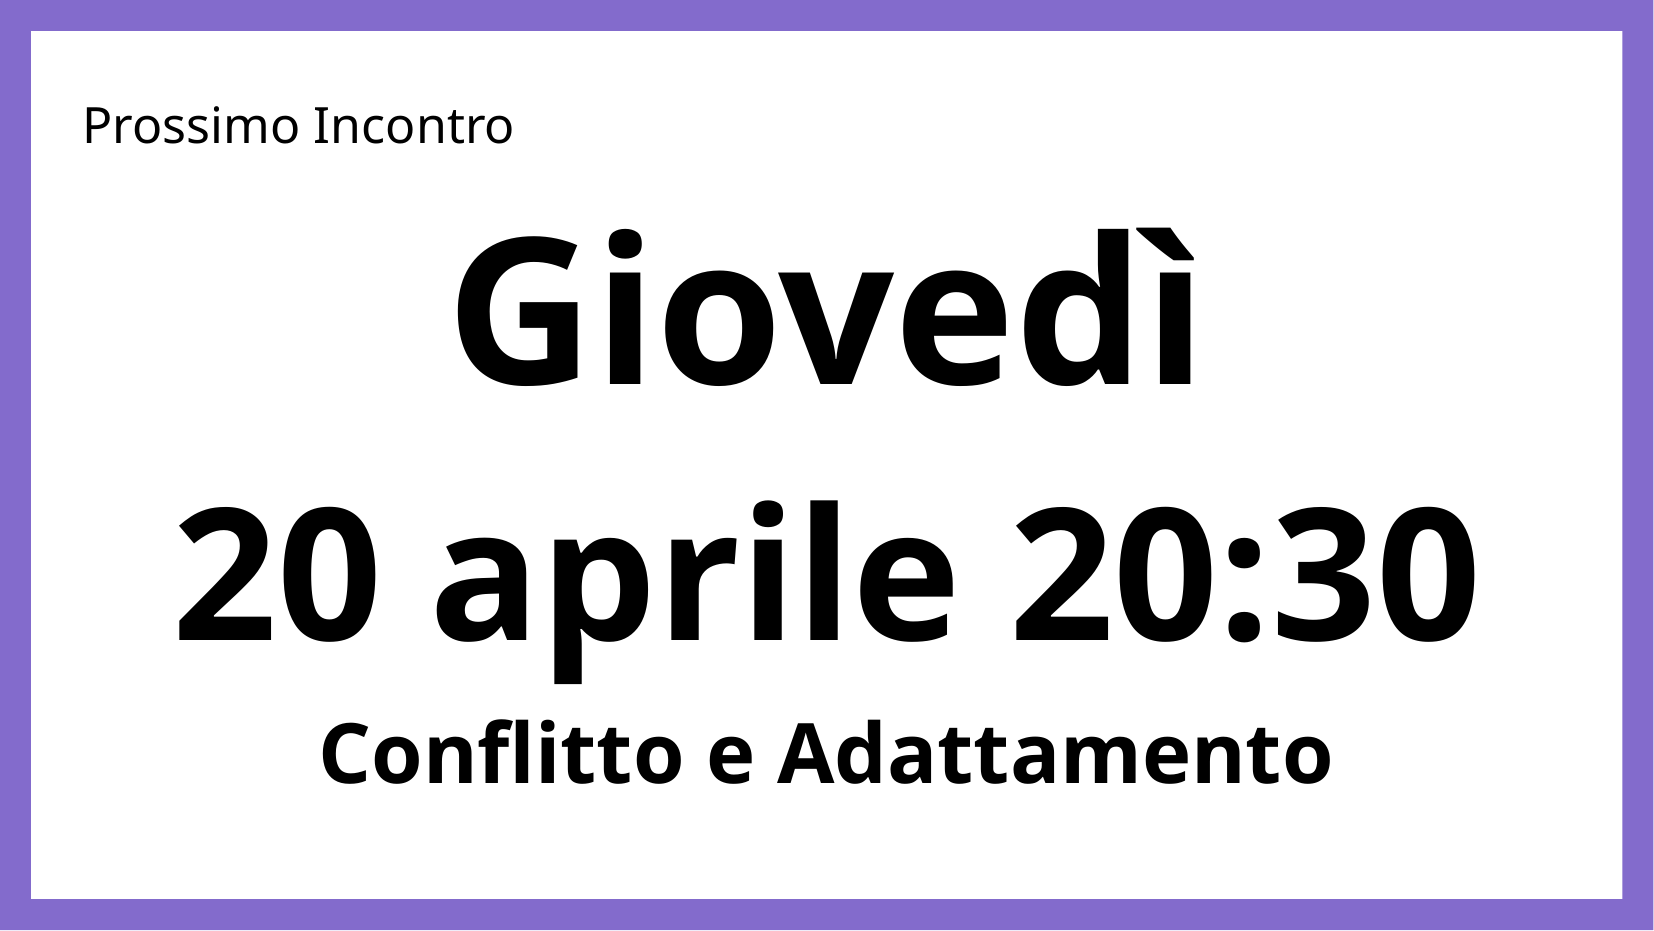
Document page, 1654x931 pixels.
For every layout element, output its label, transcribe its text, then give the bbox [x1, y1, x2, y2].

title Prossimo Incontro [82, 74, 1094, 174]
subtitle Giovedì 20 aprile 20:30 Conflitto e Adattamento [82, 187, 1571, 788]
